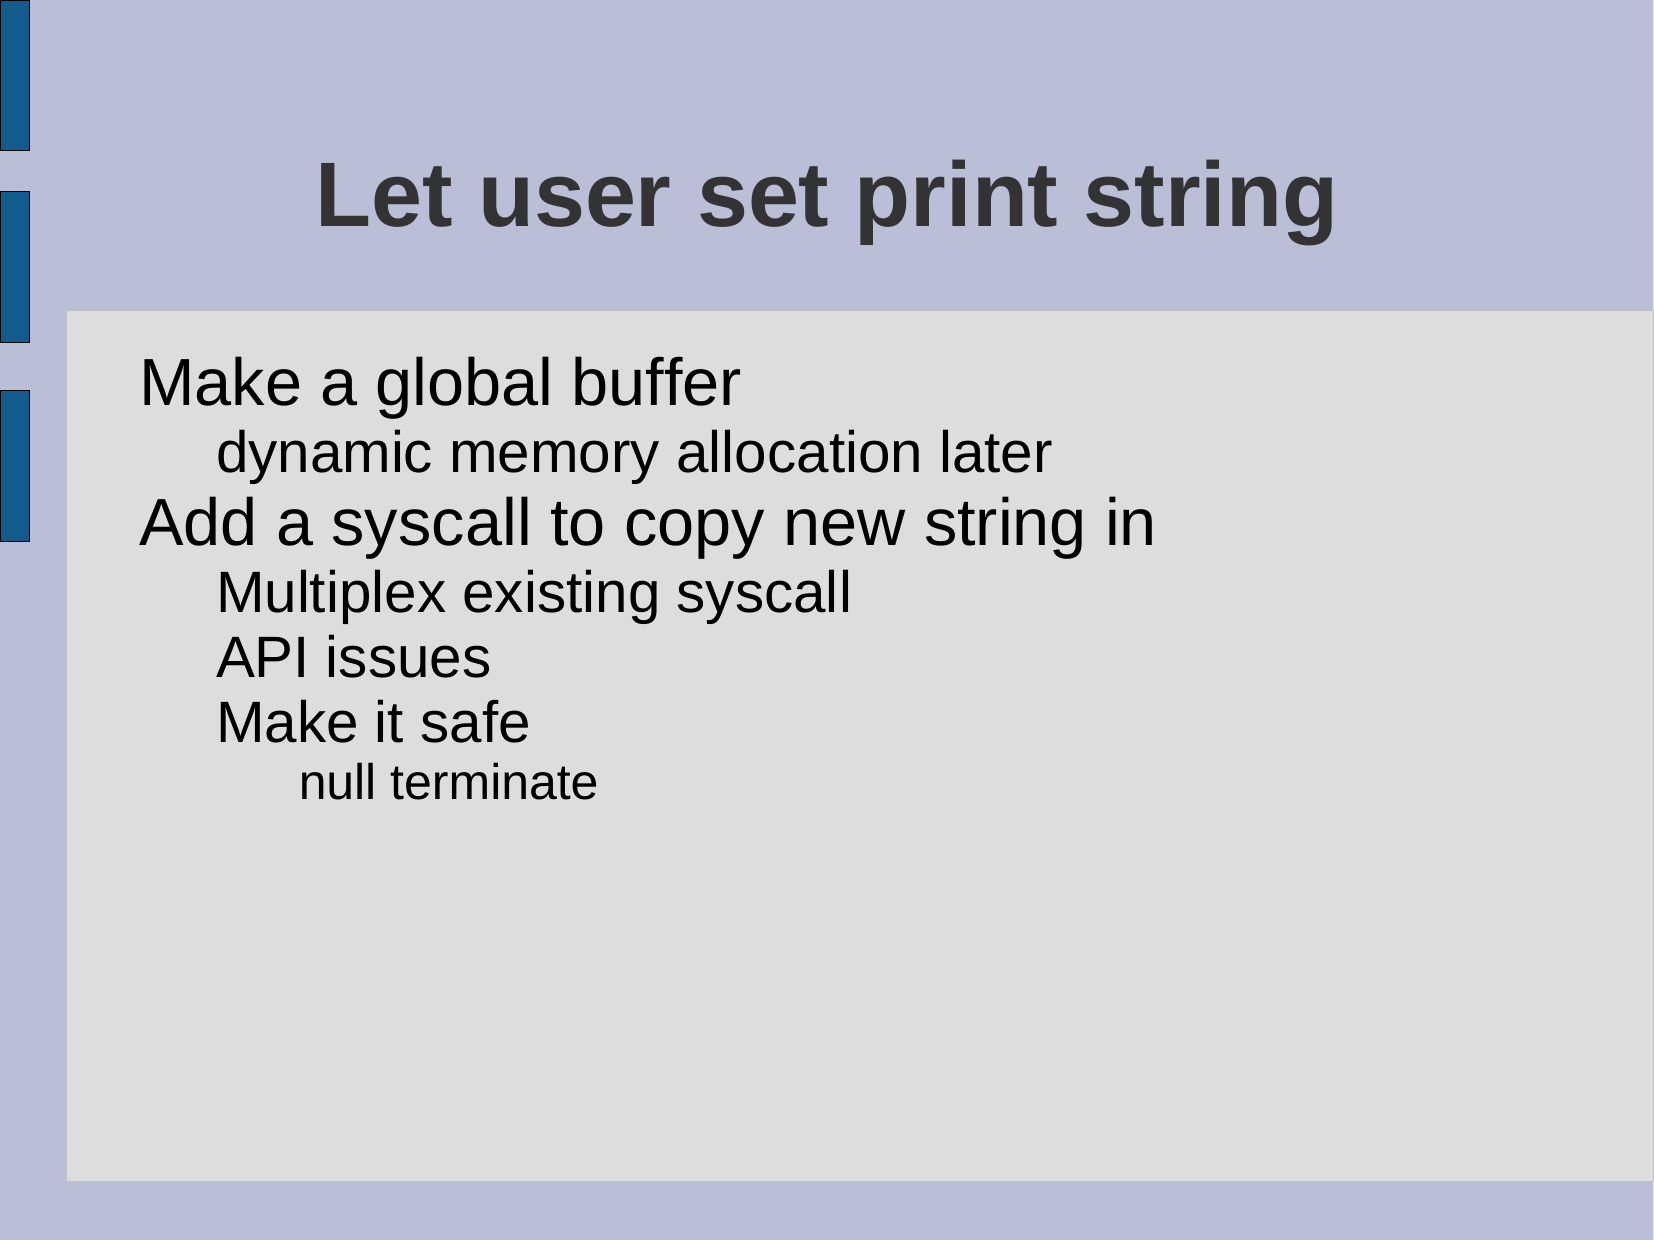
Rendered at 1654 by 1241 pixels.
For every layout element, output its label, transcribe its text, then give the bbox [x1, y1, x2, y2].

list Make a global buffer dynamic memory allocation later Add a syscall to copy new string in Multiplex existing syscall API issues Make it safe null terminate [121, 344, 1534, 1112]
title Let user set print string [121, 98, 1534, 291]
